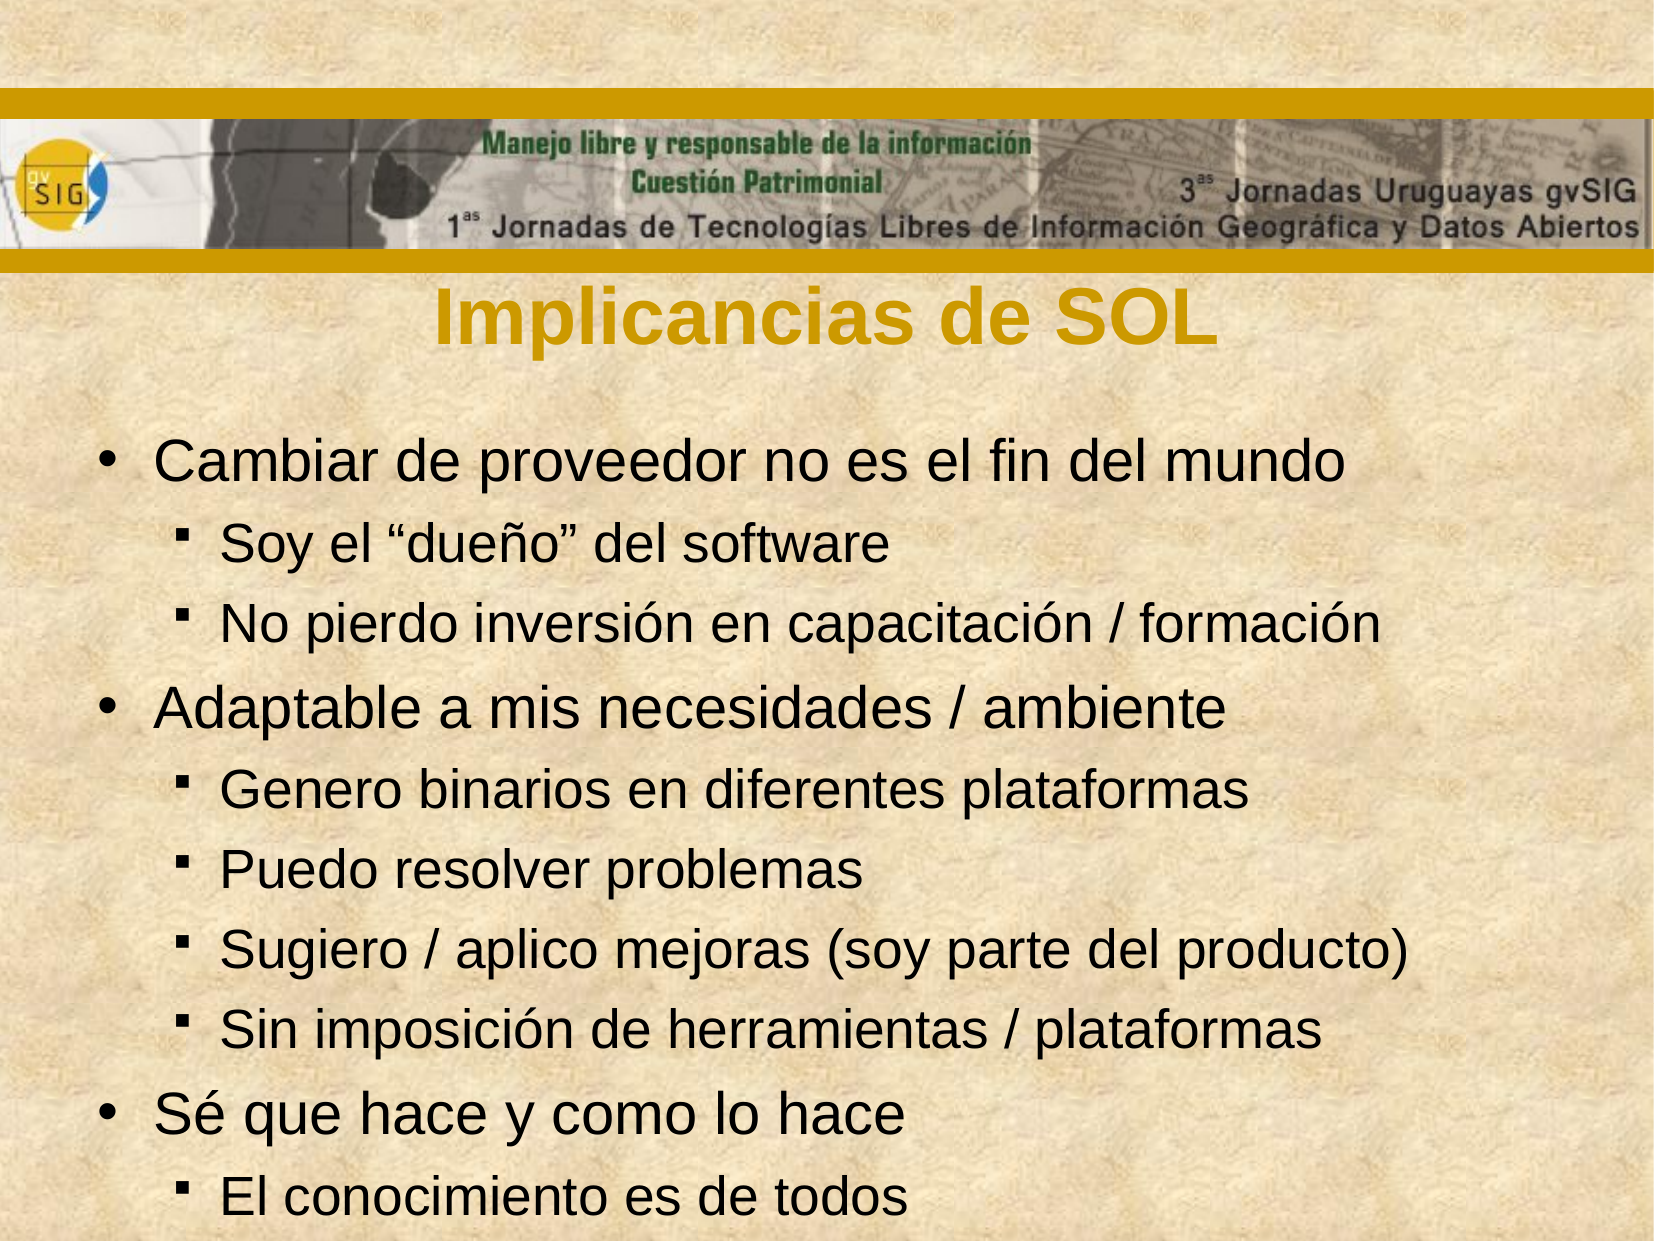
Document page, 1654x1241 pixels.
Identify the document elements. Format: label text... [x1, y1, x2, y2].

picture [0, 273, 1654, 1241]
picture [0, 0, 1654, 88]
list Cambiar de proveedor no es el fin del mundo Soy el “dueño” del software No pierdo inversión en capacitación / formación Adaptable a mis necesidades / ambiente Genero binarios en diferentes plataformas Puedo resolver problemas Sugiero / aplico mejoras (soy parte del producto) Sin imposición de herramientas / plataformas Sé que hace y como lo hace El conocimiento es de todos [82, 414, 1571, 1235]
title Implicancias de SOL [82, 201, 1571, 414]
picture [0, 119, 1654, 249]
